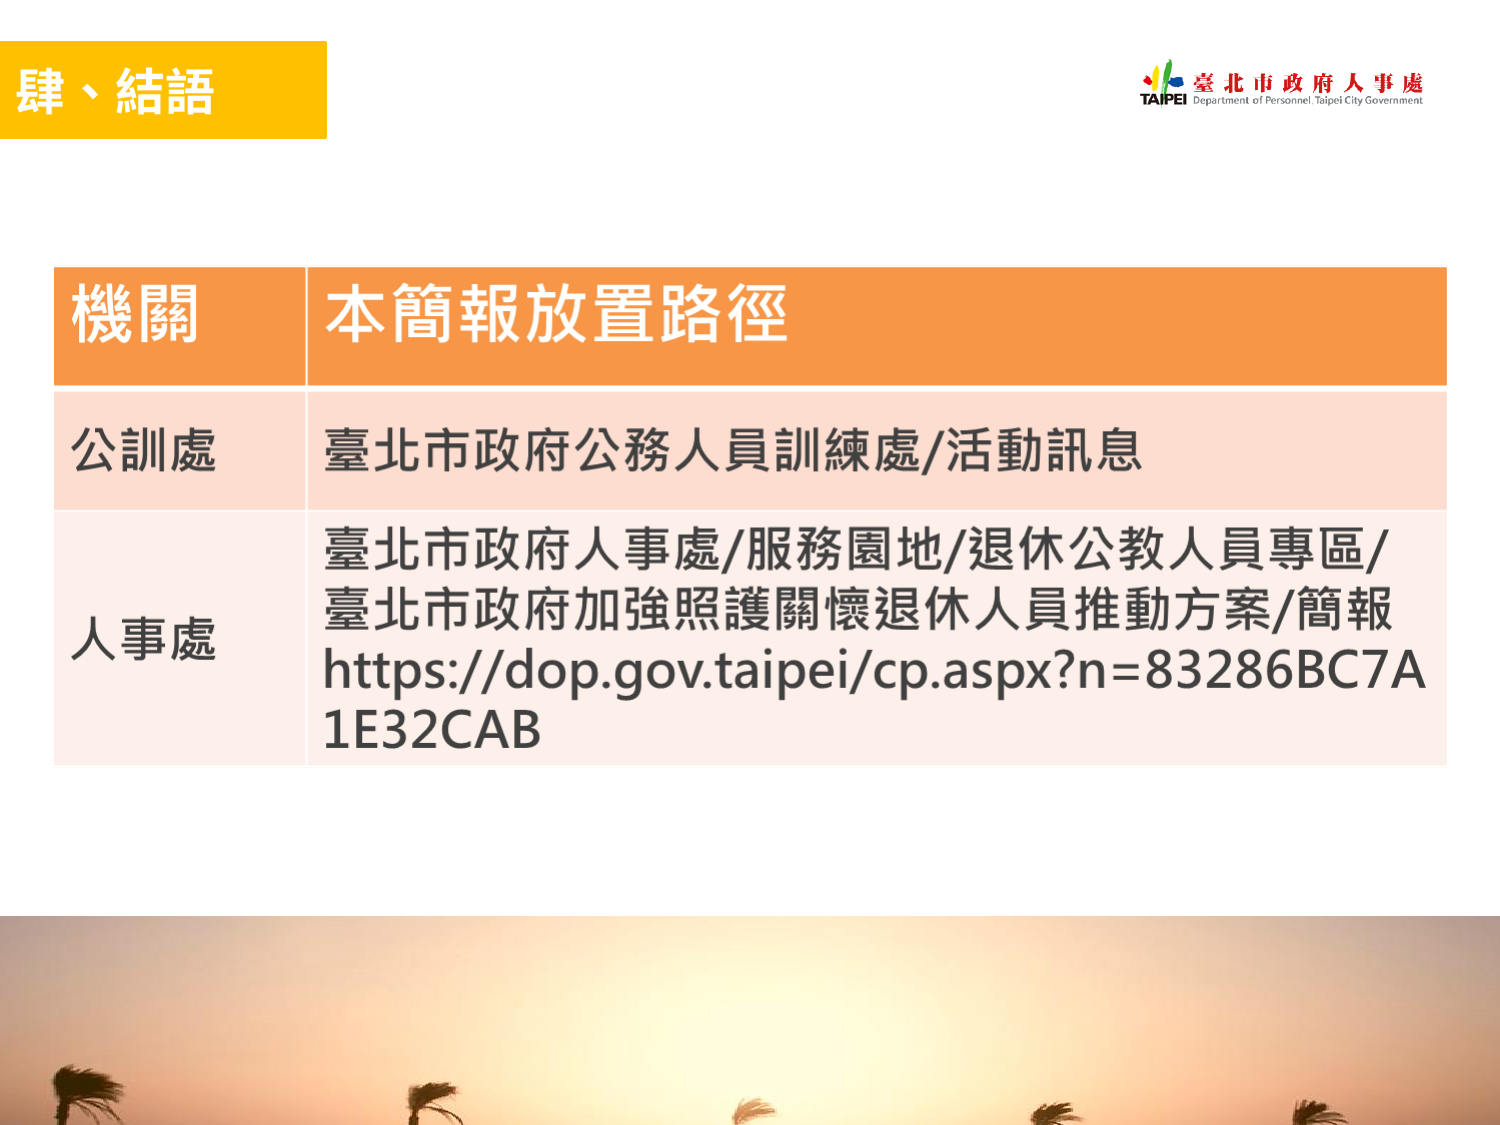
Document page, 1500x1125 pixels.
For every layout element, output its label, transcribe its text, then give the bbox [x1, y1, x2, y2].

text_box 肆、結語 [0, 43, 325, 137]
picture [0, 916, 1500, 1125]
picture [52, 253, 1448, 790]
